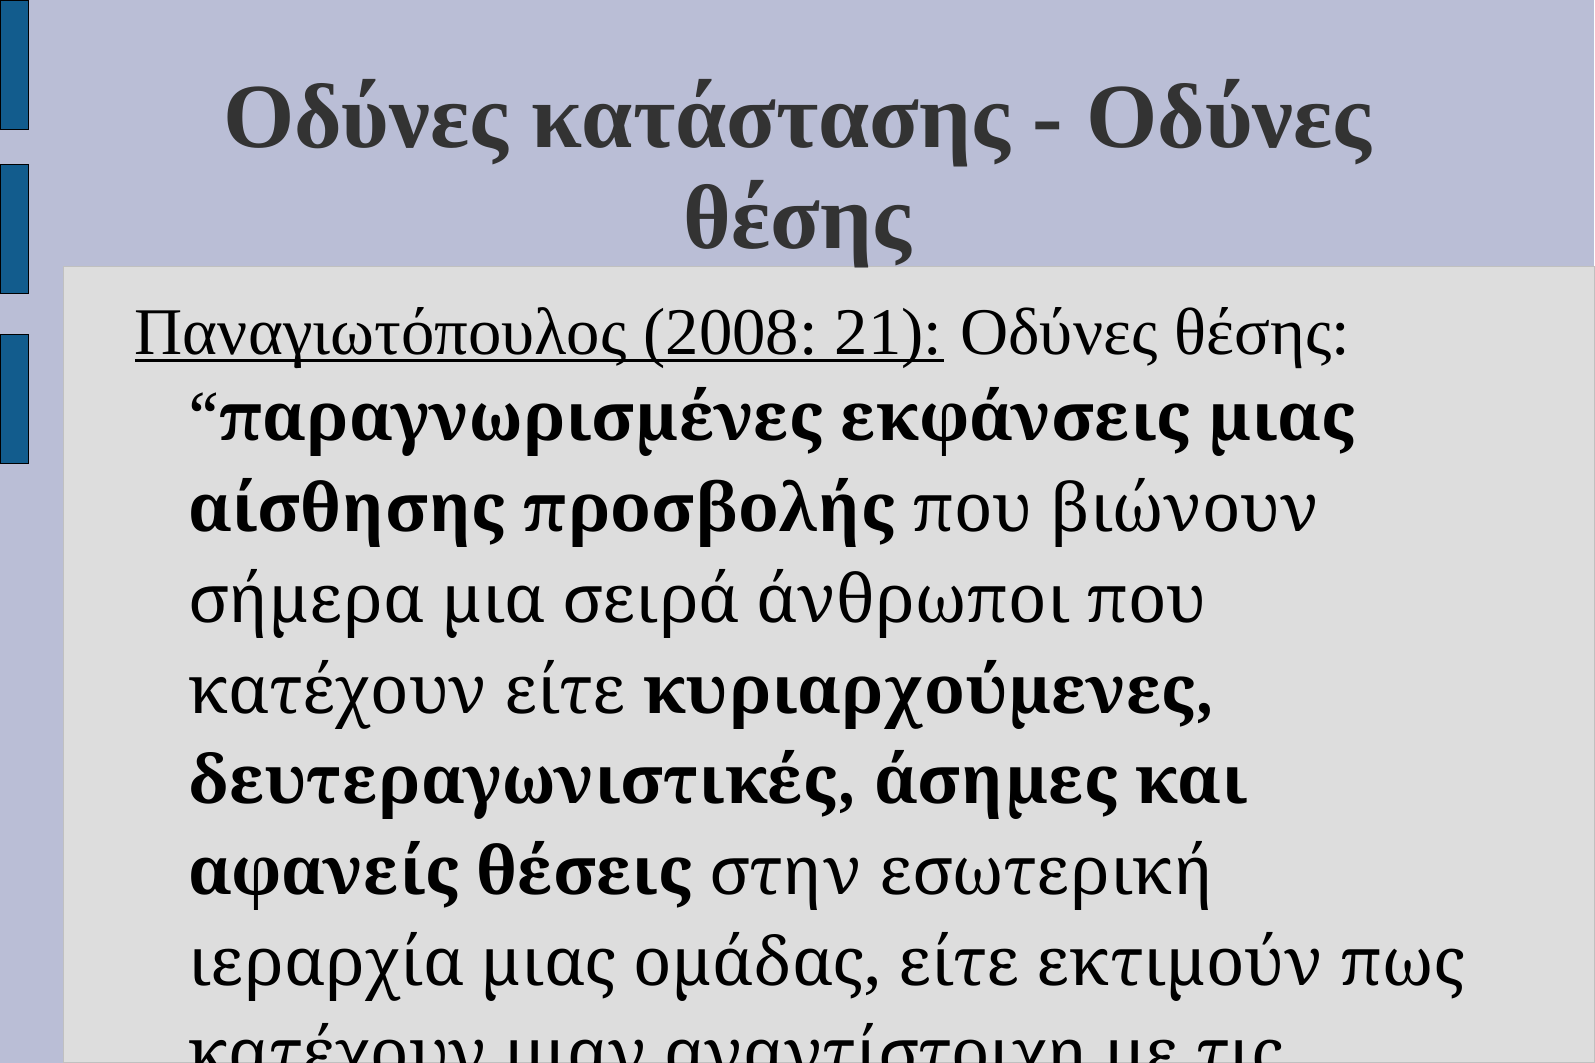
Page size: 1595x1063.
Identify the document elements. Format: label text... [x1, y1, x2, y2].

title Οδύνες κατάστασης - Οδύνες θέσης [117, 65, 1479, 269]
list Παναγιωτόπουλος (2008: 21): Οδύνες θέσης: “παραγνωρισμένες εκφάνσεις μιας αίσθησης προσβολής που βιώνουν σήμερα μια σειρά άνθρωποι που κατέχουν είτε κυριαρχούμενες, δευτεραγωνιστικές, άσημες και αφανείς θέσεις στην εσωτερική ιεραρχία μιας ομάδας, είτε εκτιμούν πως κατέχουν μιαν αναντίστοιχη με τις προσδοκίες τους θέση” Παράλληλη έννοια με την επισφάλεια; Συγκεκριμένα προβλήματα υγείας [117, 295, 1479, 1043]
